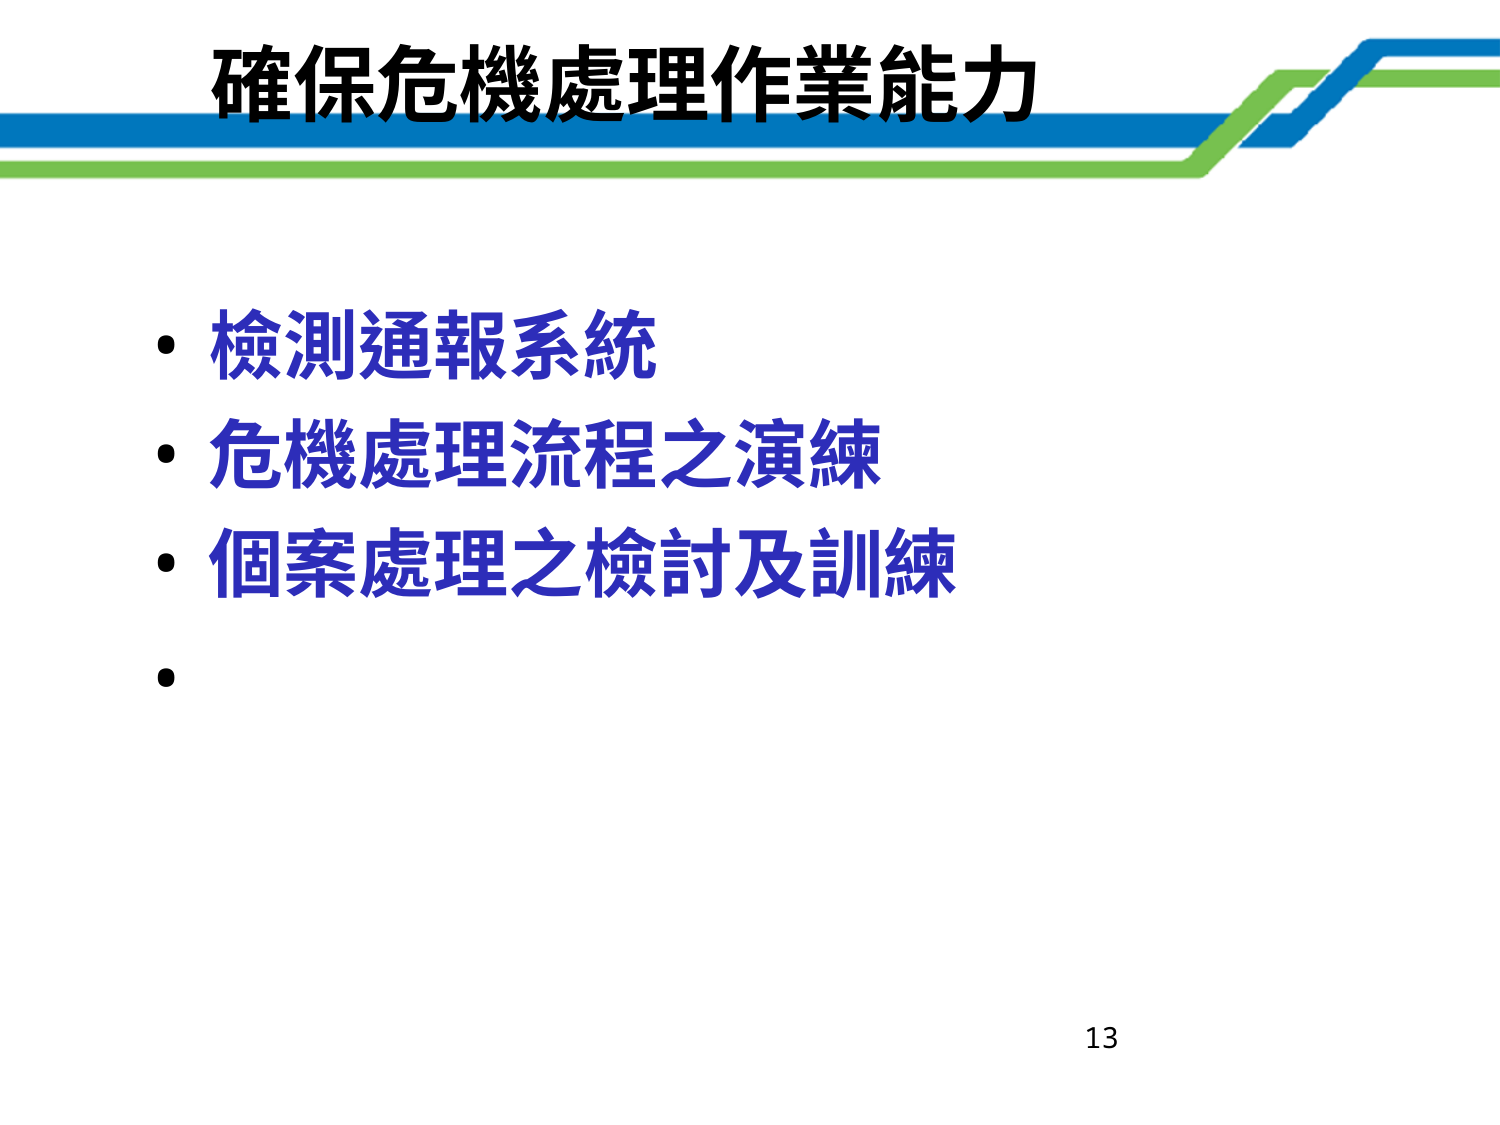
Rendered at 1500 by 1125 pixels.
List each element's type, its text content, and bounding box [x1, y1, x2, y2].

title 確保危機處理作業能力 [125, 24, 1128, 113]
list 檢測通報系統 危機處理流程之演練 個案處理之檢討及訓練 [137, 290, 1413, 938]
text_box [1069, 1011, 1382, 1087]
